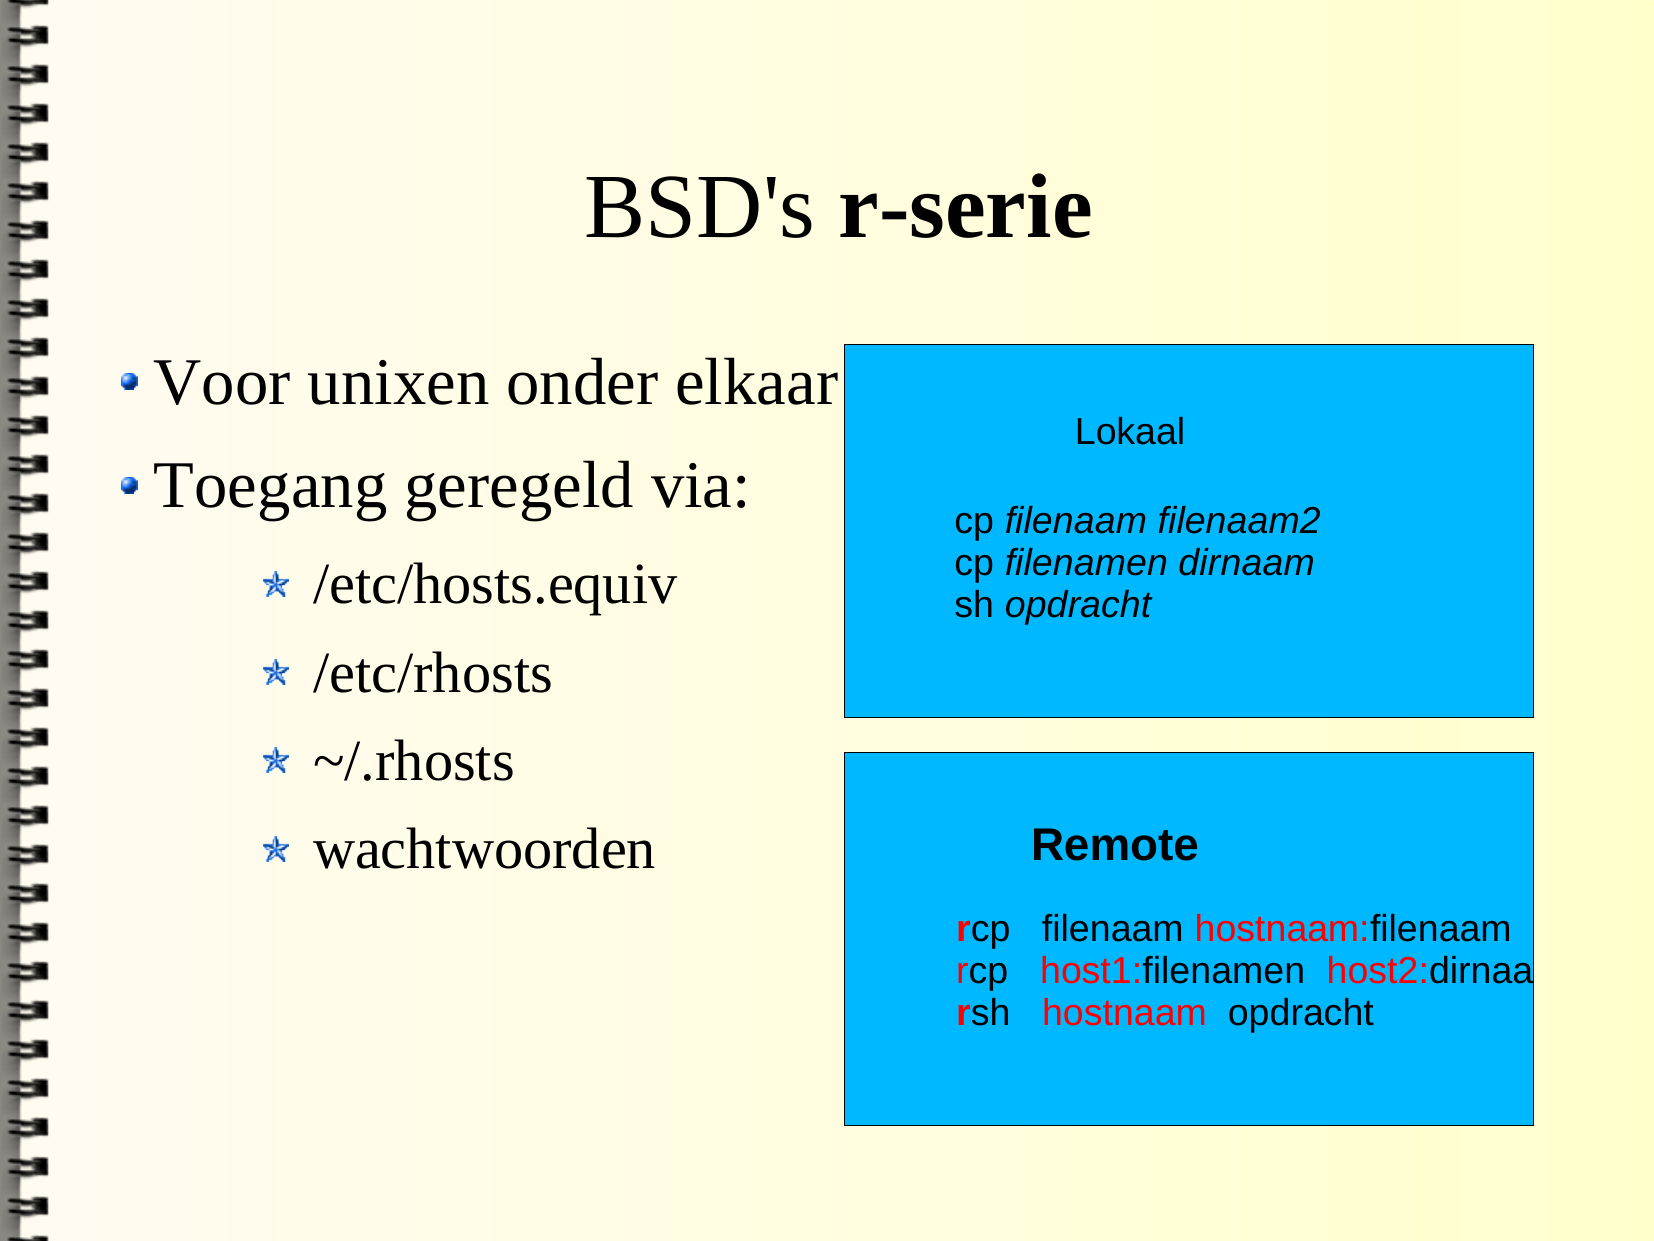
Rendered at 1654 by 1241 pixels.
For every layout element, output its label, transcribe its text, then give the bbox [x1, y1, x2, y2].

picture [0, 0, 1654, 1241]
title BSD's r-serie [121, 102, 1534, 311]
list Voor unixen onder elkaar Toegang geregeld via: /etc/hosts.equiv /etc/rhosts ~/.rhosts wachtwoorden [121, 344, 851, 1127]
chart [844, 344, 1534, 718]
chart [844, 752, 1534, 1126]
